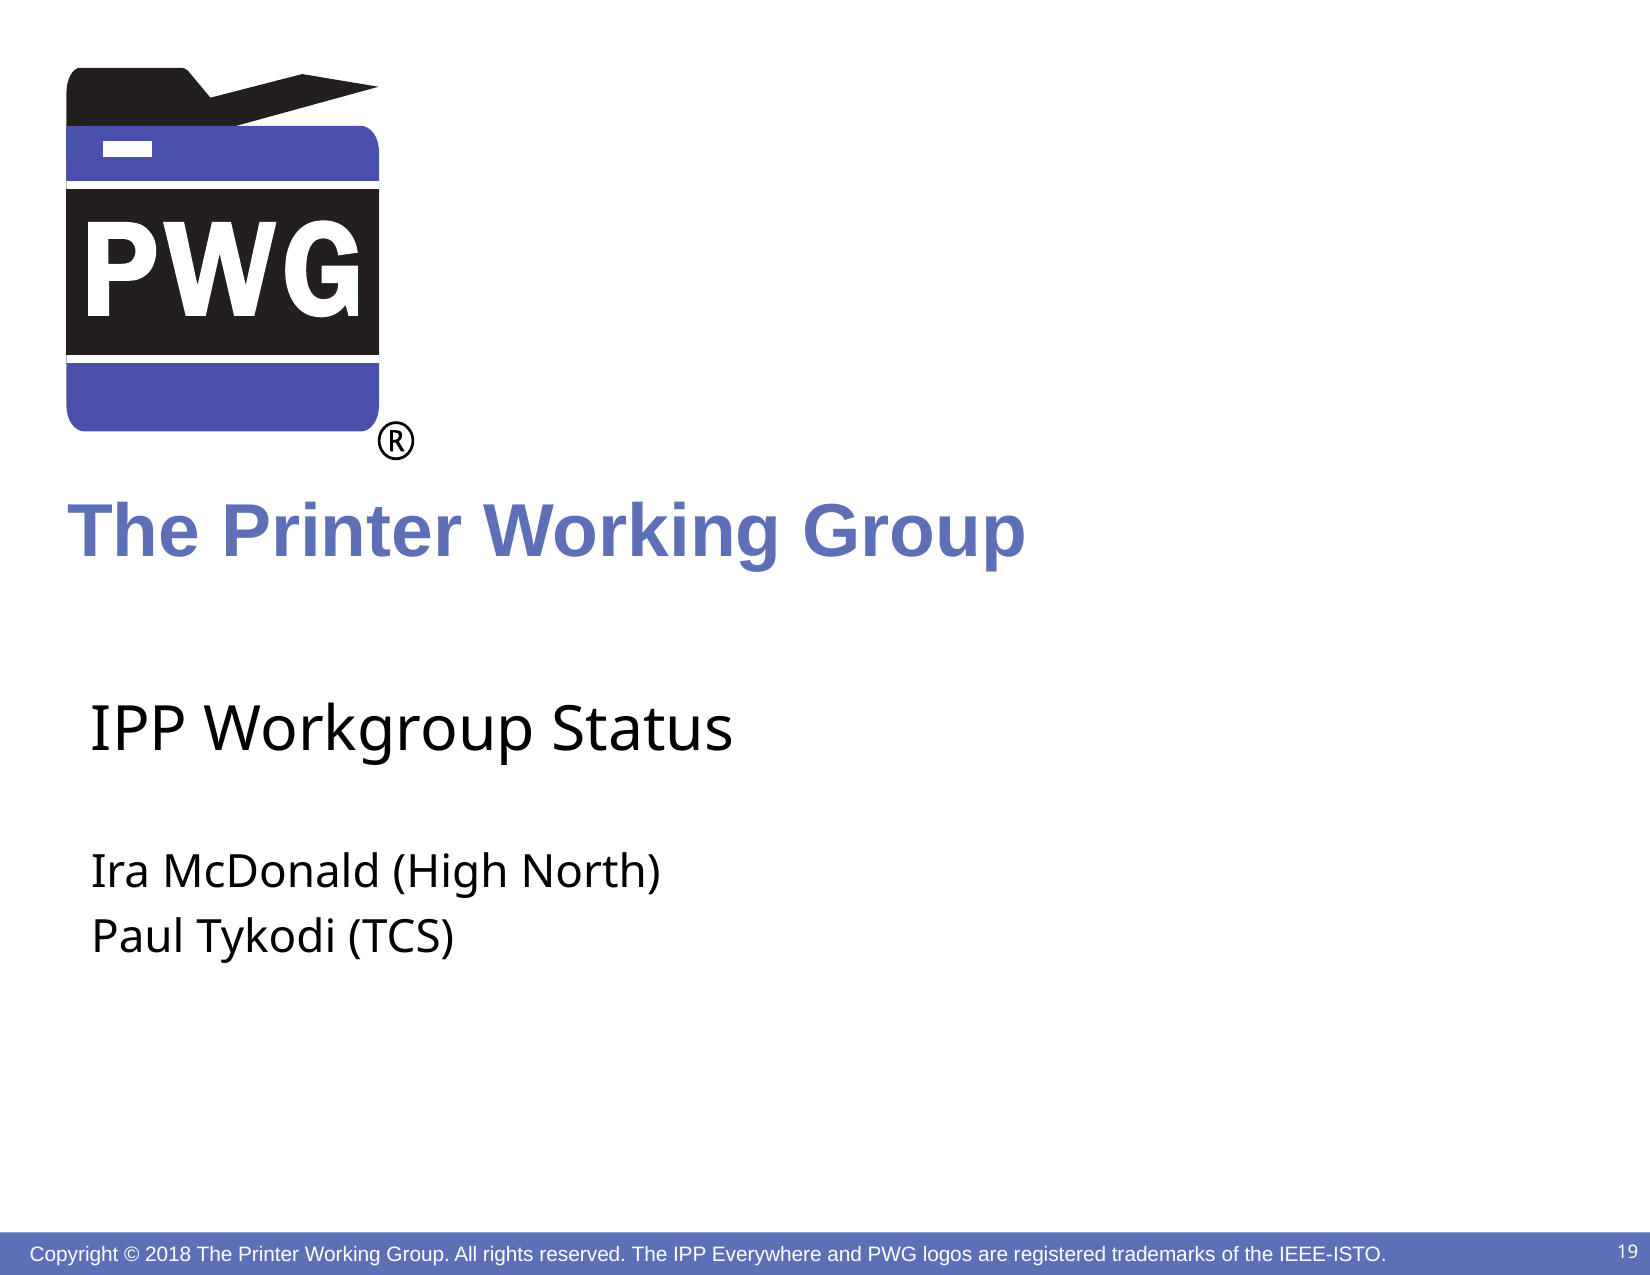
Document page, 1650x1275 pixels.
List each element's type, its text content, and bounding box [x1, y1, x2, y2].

title IPP Workgroup Status [82, 680, 1585, 800]
text_box Ira McDonald (High North) Paul Tykodi (TCS) [82, 832, 1568, 1233]
